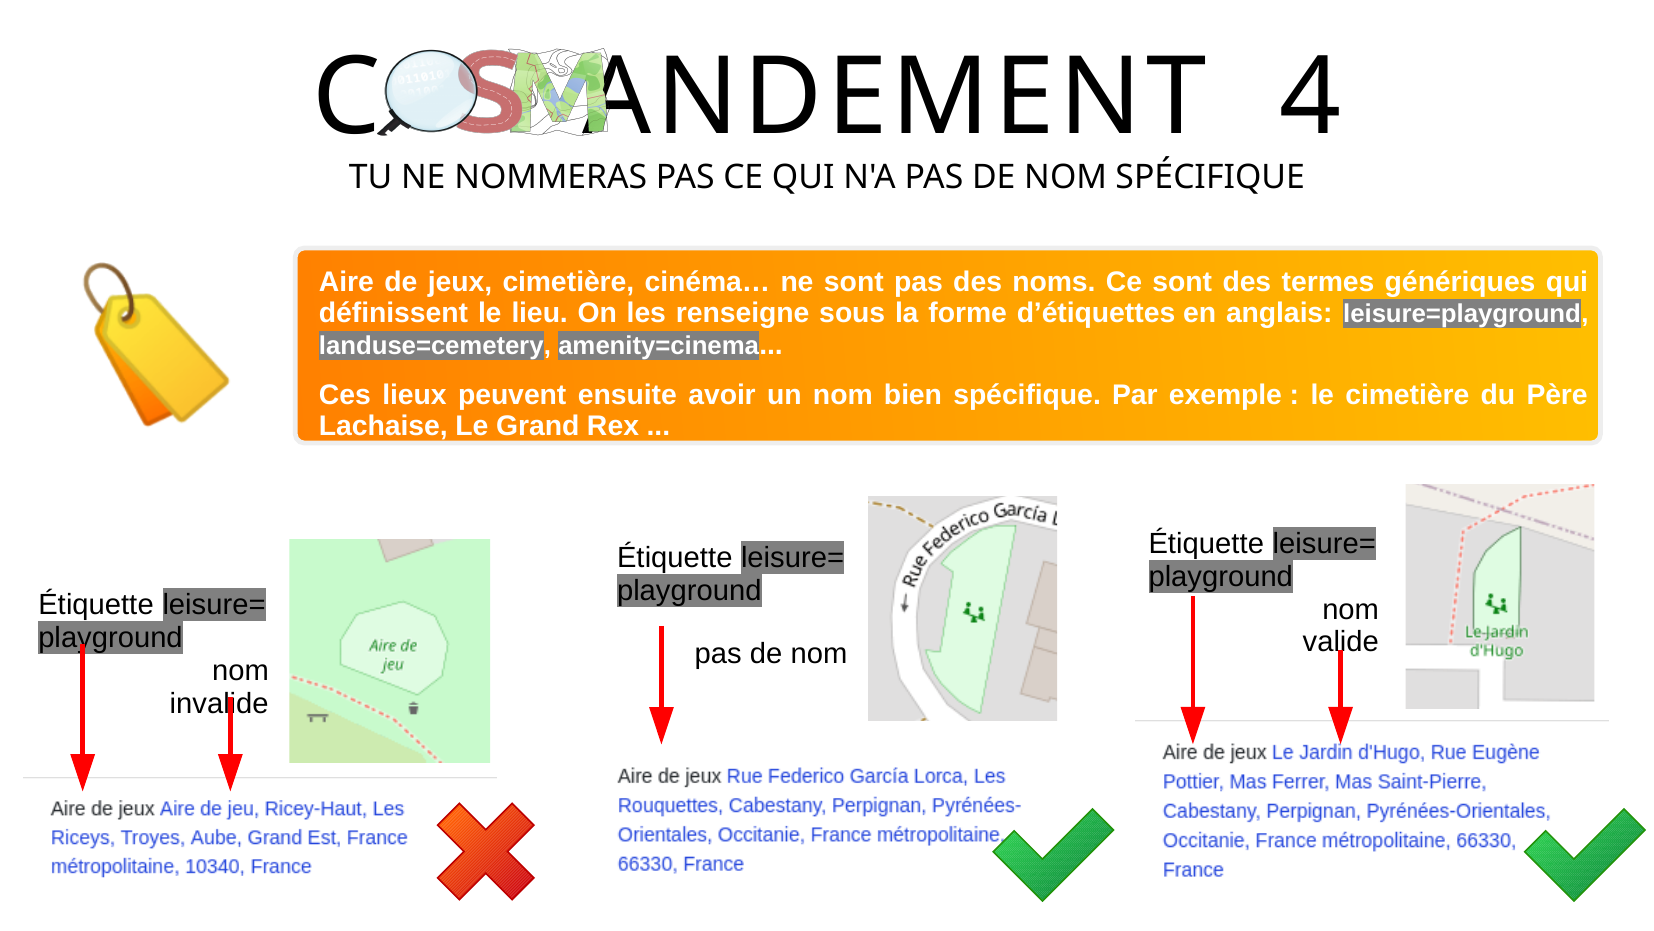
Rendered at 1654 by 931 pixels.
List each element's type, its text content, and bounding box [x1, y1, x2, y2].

picture [1405, 484, 1595, 709]
list Aire de jeux, cimetière, cinéma… ne sont pas des noms. Ce sont des termes génériques qui définissent le lieu. On les renseigne sous la forme d’étiquettes en anglais: leisure=playground, landuse=cemetery, amenity=cinema... Ces lieux peuvent ensuite avoir un nom bien spécifique. Par exemple : le cimetière du Père Lachaise, Le Grand Rex ... [318, 265, 1589, 443]
text_box [295, 248, 1601, 443]
text_box Étiquette leisure= playground nom invalide [23, 580, 284, 778]
picture [289, 539, 491, 763]
text_box Étiquette leisure= playground pas de nom [602, 533, 863, 717]
text_box Étiquette leisure= playground nom valide [1133, 519, 1394, 703]
picture [82, 262, 231, 428]
title C ANDEMENT 4 [301, 13, 1353, 169]
picture [377, 47, 611, 136]
picture [590, 720, 1654, 931]
picture [23, 767, 569, 931]
picture [868, 496, 1058, 721]
text_box Tu ne nommeras pas ce qui n'a pas de nom spécifique [330, 169, 1323, 208]
